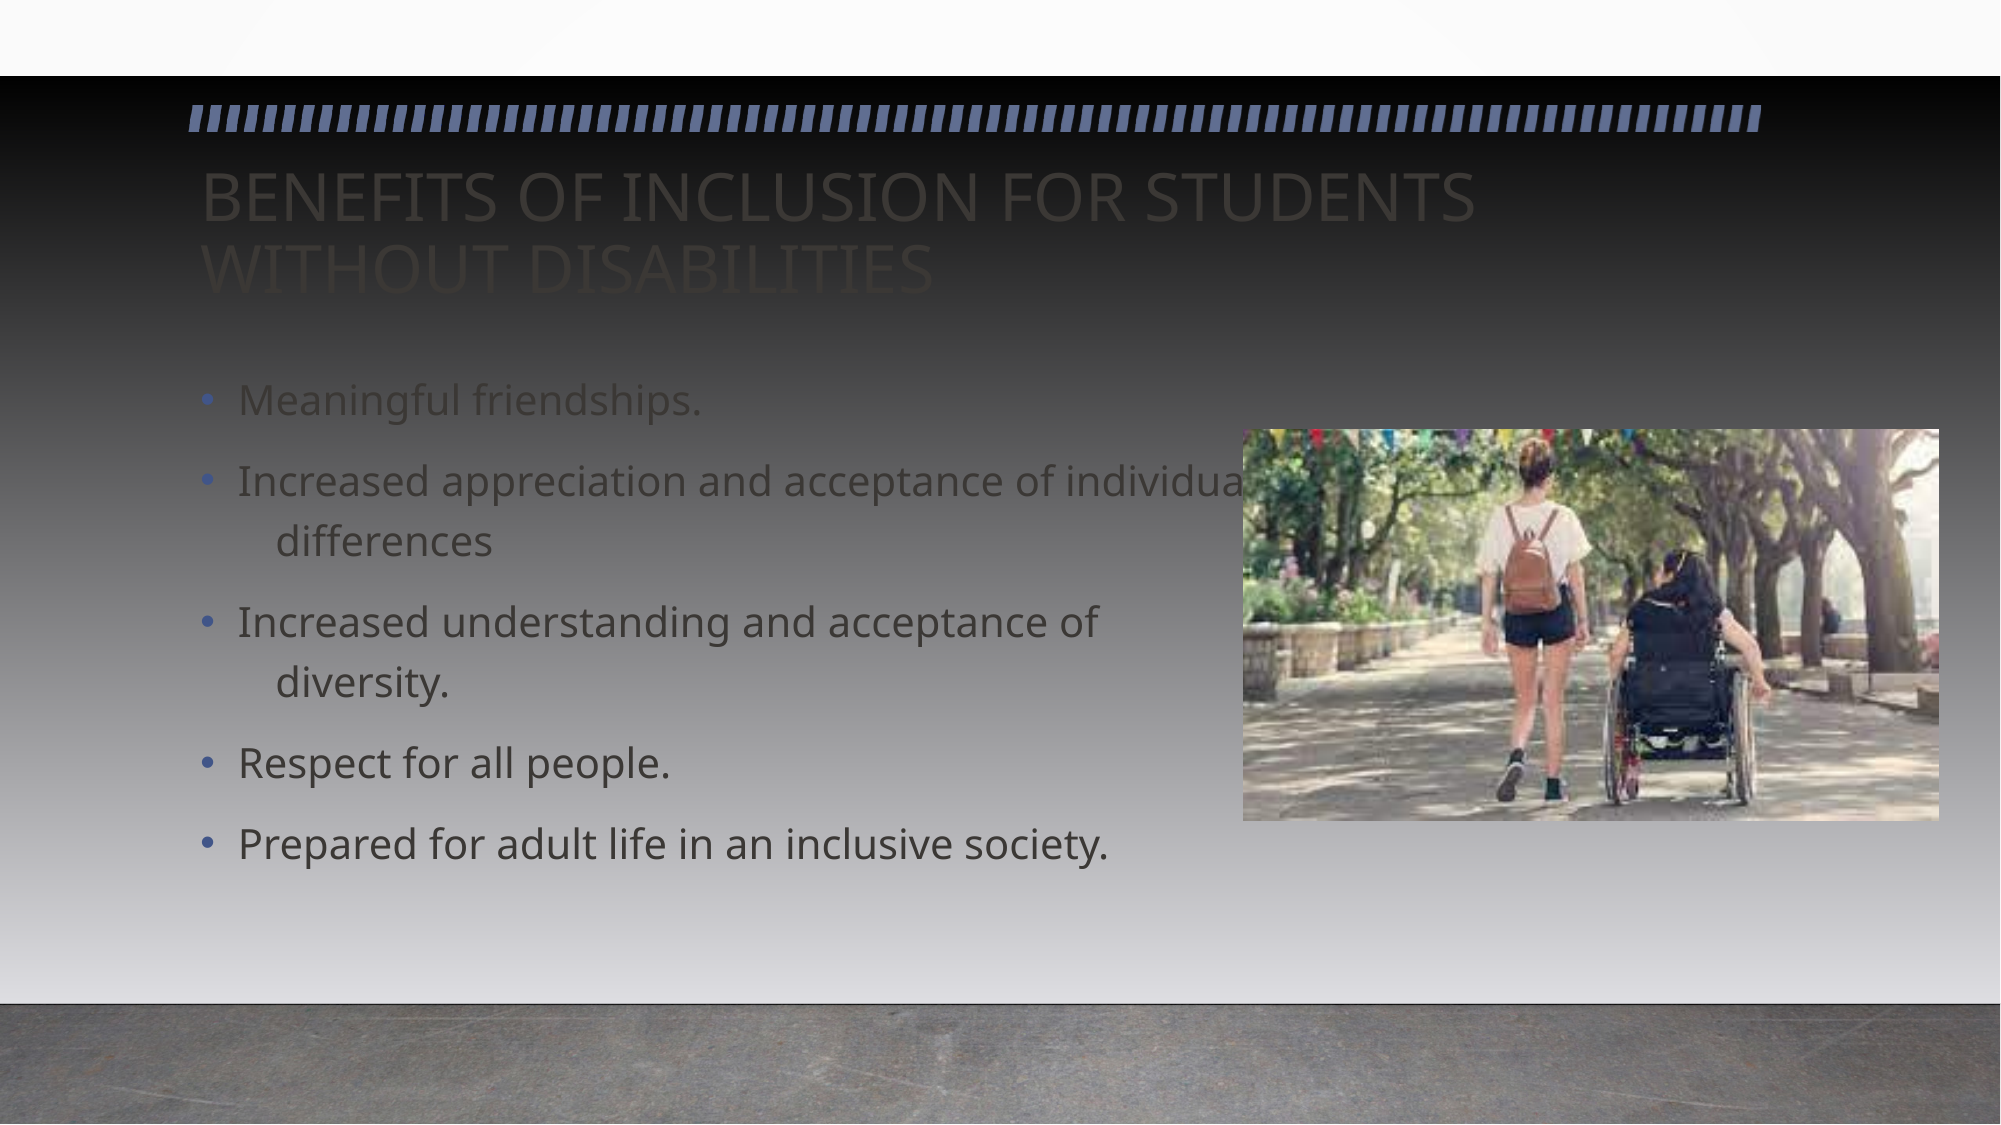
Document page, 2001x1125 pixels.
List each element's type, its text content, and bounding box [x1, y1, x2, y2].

title BENEFITS OF INCLUSION FOR STUDENTS WITHOUT DISABILITIES [185, 156, 1761, 329]
picture [1243, 429, 1939, 821]
list Meaningful friendships. Increased appreciation and acceptance of individual differences Increased understanding and acceptance of diversity. Respect for all people. Prepared for adult life in an inclusive society. [185, 356, 1286, 897]
